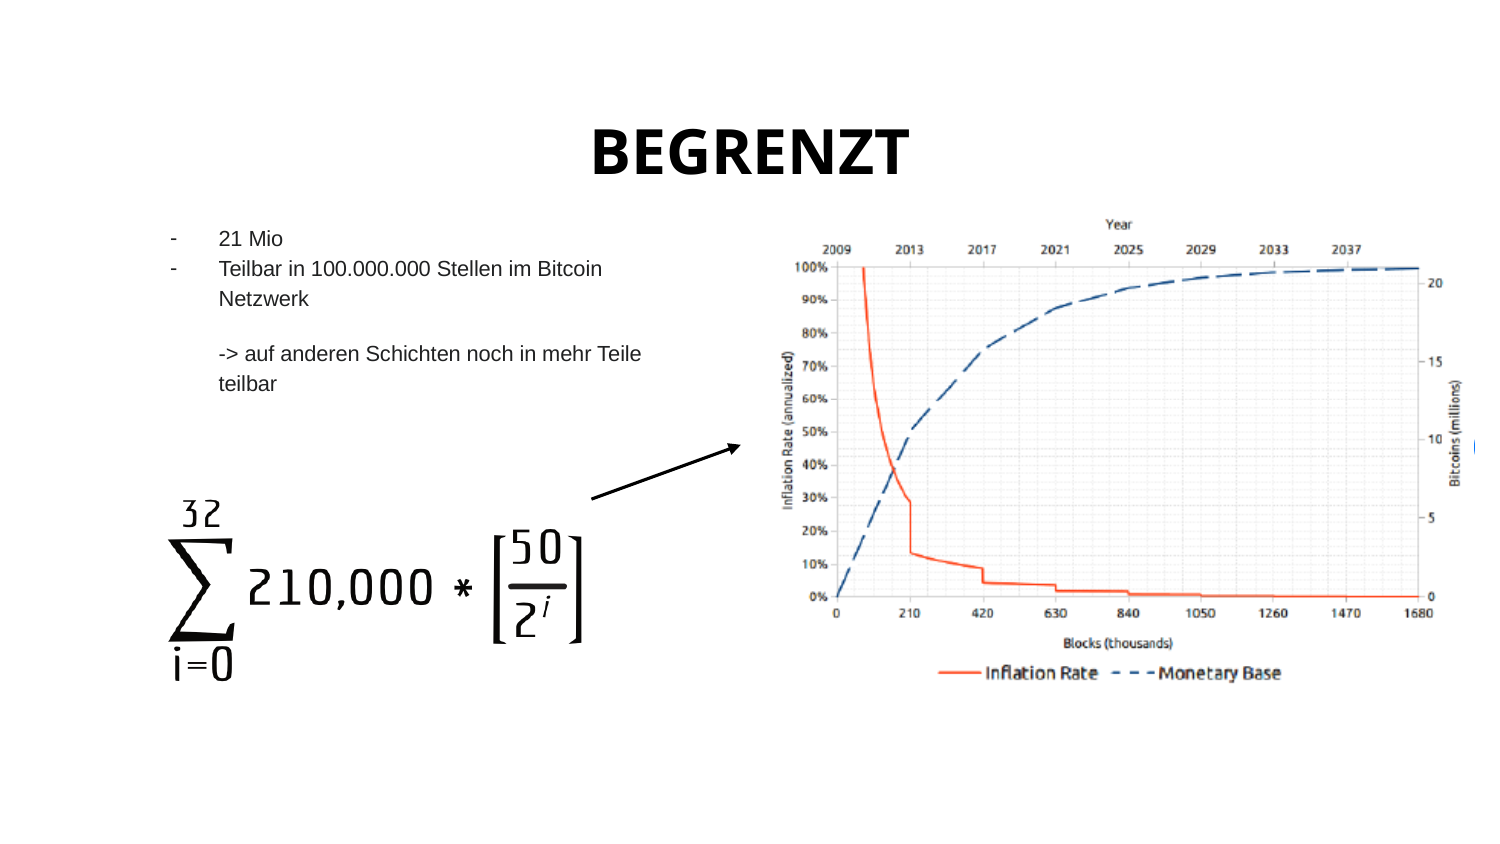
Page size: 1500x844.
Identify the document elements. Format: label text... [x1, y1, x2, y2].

title BEGRENZT [213, 77, 1287, 202]
list 21 Mio Teilbar in 100.000.000 Stellen im Bitcoin Netzwerk -> auf anderen Schichten noch in mehr Teile teilbar [128, 206, 676, 494]
picture [770, 201, 1475, 698]
picture [110, 470, 642, 725]
